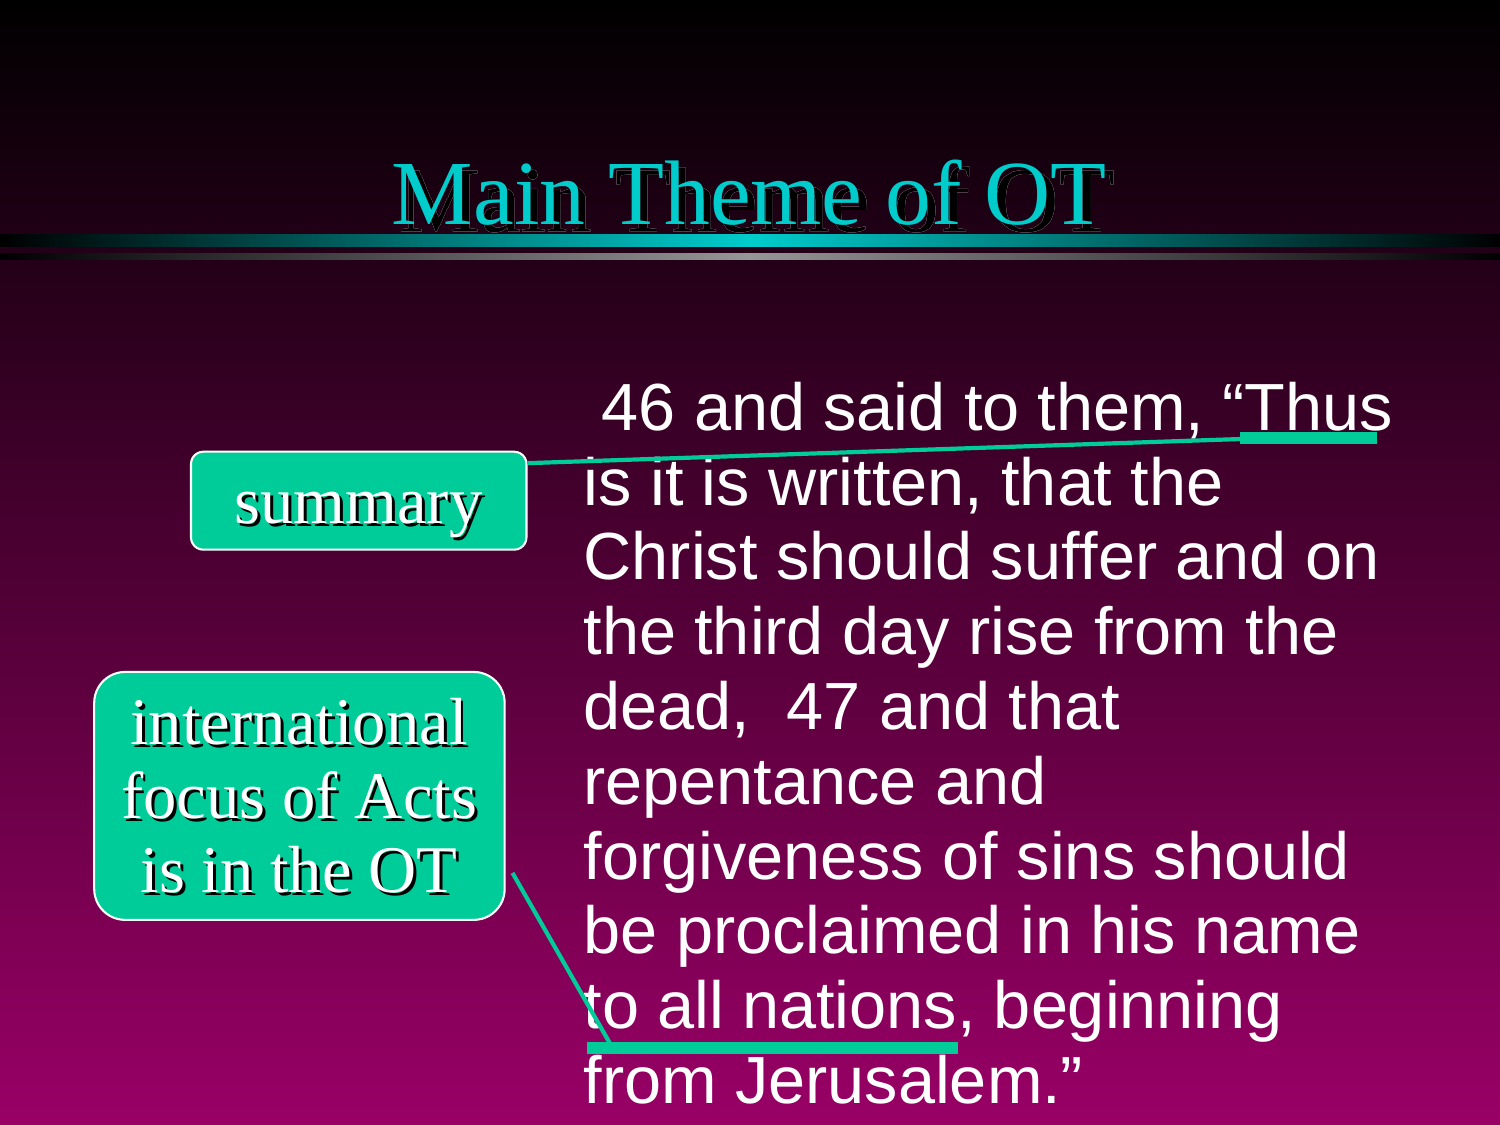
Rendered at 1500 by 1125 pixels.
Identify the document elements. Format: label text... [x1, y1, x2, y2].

text_box international focus of Acts is in the OT [94, 671, 505, 920]
title Main Theme of OT [150, 135, 1351, 253]
list 46 and said to them, “Thus is it is written, that the Christ should suffer and on the third day rise from the dead, 47 and that repentance and forgiveness of sins should be proclaimed in his name to all nations, beginning from Jerusalem.” [512, 362, 1413, 1125]
text_box summary [190, 451, 527, 550]
